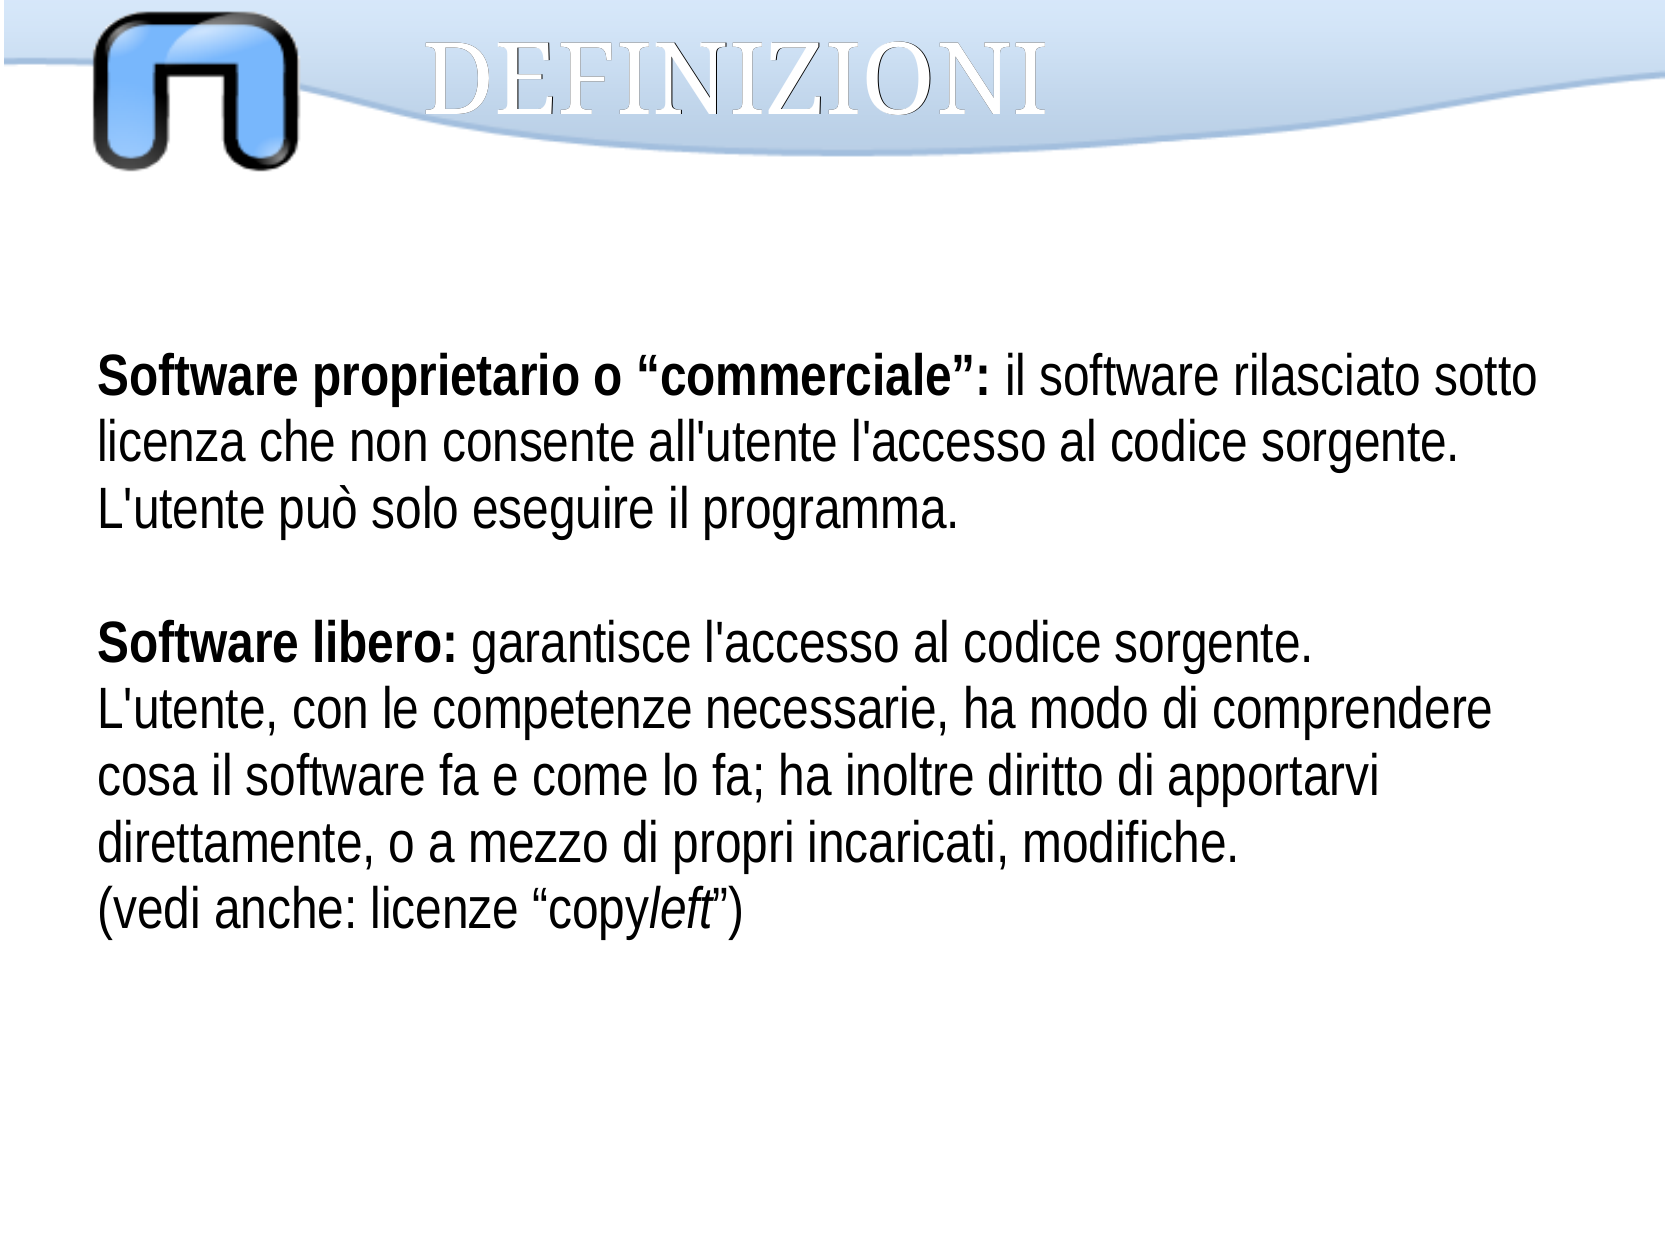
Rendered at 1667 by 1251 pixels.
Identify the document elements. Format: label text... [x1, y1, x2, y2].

picture [0, 0, 1667, 1251]
title Software proprietario o “commerciale”: il software rilasciato sotto licenza che non consente all'utente l'accesso al codice sorgente. L'utente può solo eseguire il programma. Software libero: garantisce l'accesso al codice sorgente. L'utente, con le competenze necessarie, ha modo di comprendere cosa il software fa e come lo fa; ha inoltre diritto di apportarvi direttamente, o a mezzo di propri incaricati, modifiche. (vedi anche: licenze “copyleft”) [97, 209, 1573, 1183]
text_box DEFINIZIONI [407, 0, 1443, 168]
